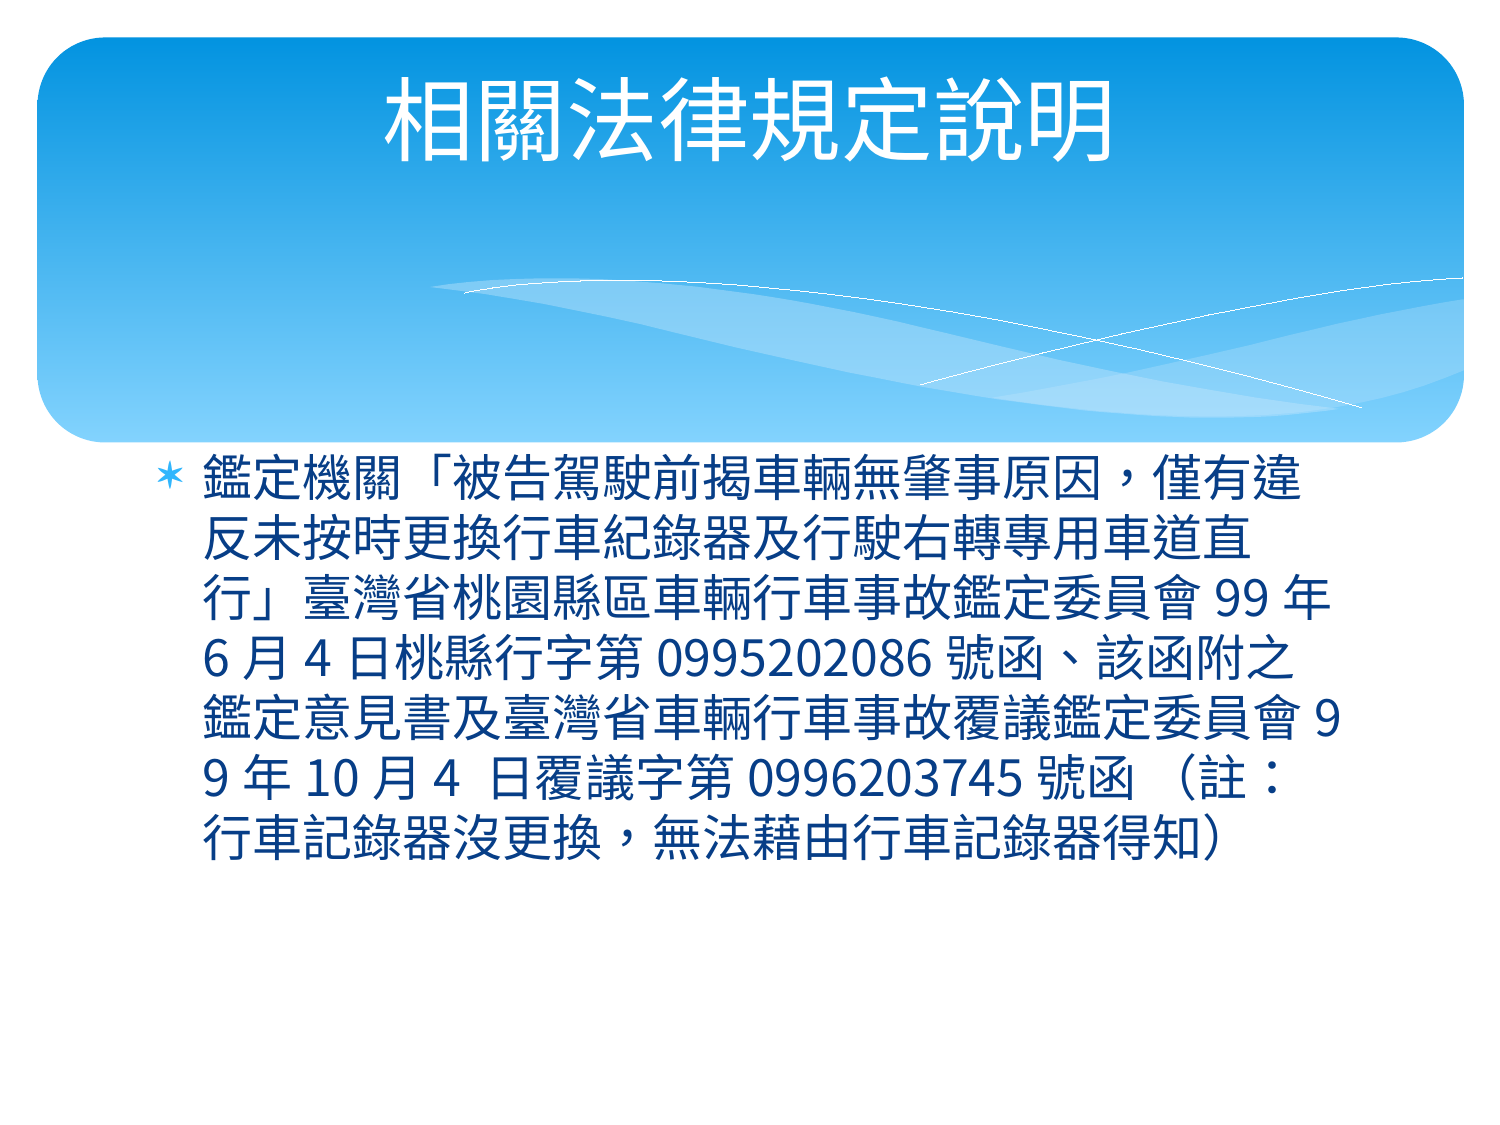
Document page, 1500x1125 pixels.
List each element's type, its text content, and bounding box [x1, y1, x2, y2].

title 相關法律規定說明 [75, 55, 1425, 261]
list 鑑定機關「被告駕駛前揭車輛無肇事原因，僅有違反未按時更換行車紀錄器及行駛右轉專用車道直行」臺灣省桃園縣區車輛行車事故鑑定委員會99年6月4日桃縣行字第0995202086號函、該函附之鑑定意見書及臺灣省車輛行車事故覆議鑑定委員會99年10月4 日覆議字第0996203745號函 （註：行車記錄器沒更換，無法藉由行車記錄器得知） [143, 438, 1359, 1005]
